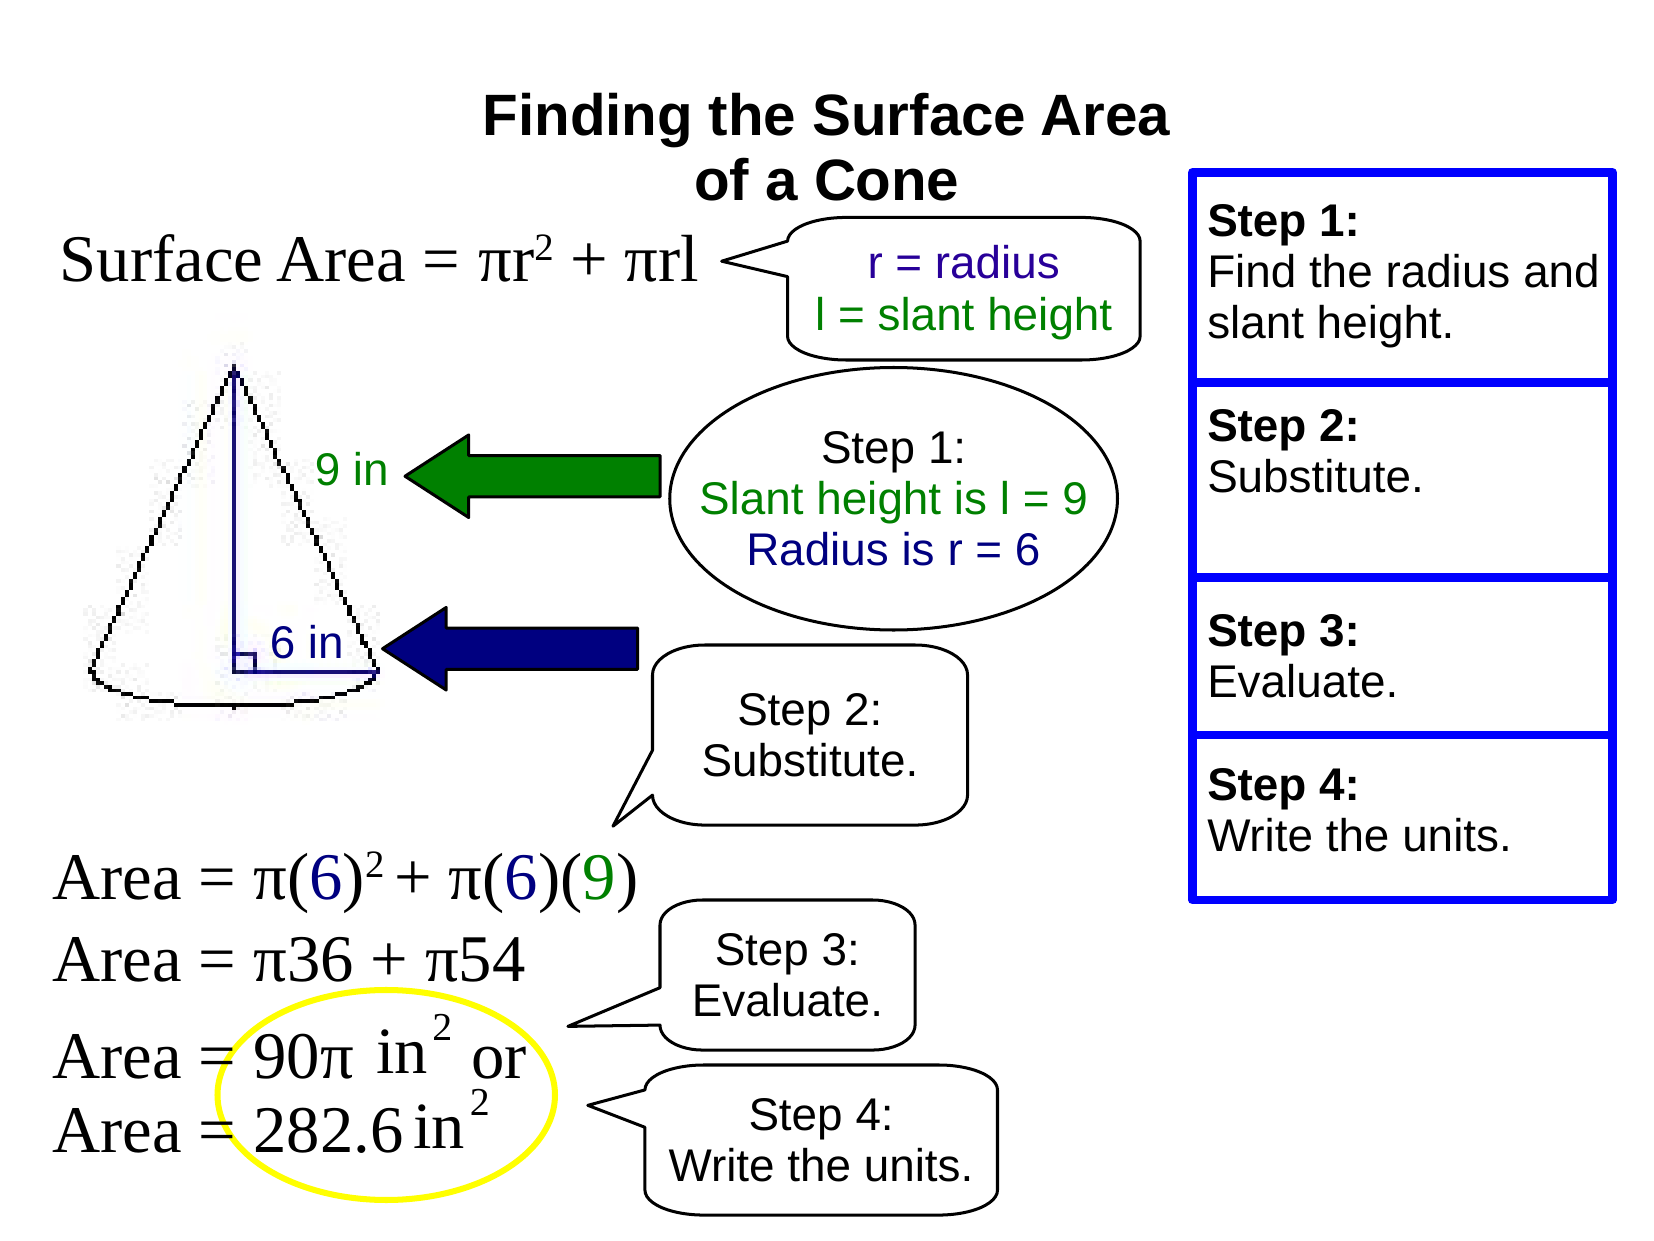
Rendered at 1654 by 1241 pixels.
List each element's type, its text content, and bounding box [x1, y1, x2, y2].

text_box Step 1: Find the radius and slant height. Step 2: Substitute. Step 3: Evaluate. Step 4: Write the units. [1197, 739, 1608, 871]
text_box Finding the Surface Area of a Cone [433, 75, 1220, 223]
text_box Area = π(6)2 + π(6)(9) [37, 832, 1088, 1036]
text_box Step 1: Find the radius and slant height. Step 2: Substitute. Step 3: Evaluate. Step 4: Write the units. [1197, 582, 1608, 731]
text_box Step 1: Find the radius and slant height. Step 2: Substitute. Step 3: Evaluate. Step 4: Write the units. [1197, 387, 1608, 573]
text_box 9 in [300, 436, 421, 563]
text_box Step 1: Find the radius and slant height. Step 2: Substitute. Step 3: Evaluate. Step 4: Write the units. [1197, 187, 1608, 378]
text_box Step 2: Substitute. [612, 645, 968, 827]
text_box [382, 607, 638, 691]
chart [368, 1005, 458, 1088]
text_box Step 3: Evaluate. [646, 900, 916, 1051]
text_box Step 4: Write the units. [587, 1065, 998, 1216]
text_box Area = π36 + π54 [37, 915, 571, 1004]
text_box Step 1: Slant height is l = 9 Radius is r = 6 [669, 367, 1118, 631]
text_box Surface Area = πr2 + πrl [45, 215, 1141, 349]
text_box [405, 434, 661, 518]
text_box Area = 90π or Area = 282.6 [37, 937, 646, 1175]
text_box 6 in [255, 609, 376, 799]
text_box Step 1: Find the radius and slant height. Step 2: Substitute. Step 3: Evaluate. Step 4: Write the units. [1617, 187, 1621, 871]
picture [51, 349, 451, 773]
text_box r = radius l = slant height [721, 217, 1141, 361]
